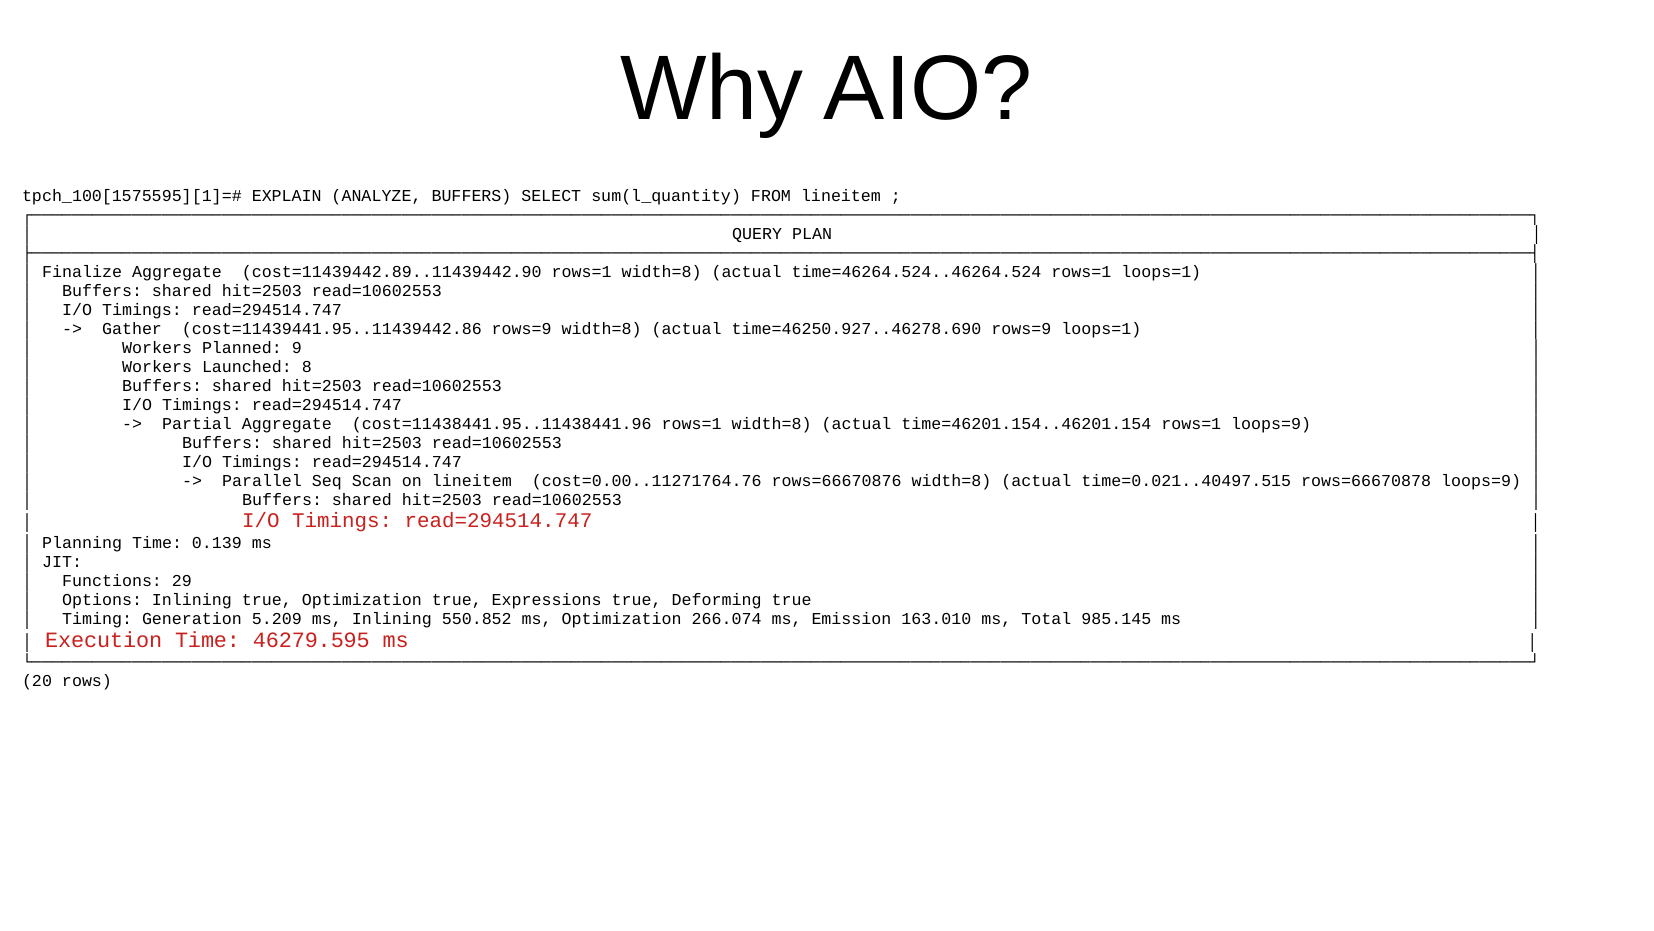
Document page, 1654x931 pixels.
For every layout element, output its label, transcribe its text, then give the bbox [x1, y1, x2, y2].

text_box tpch_100[1575595][1]=# EXPLAIN (ANALYZE, BUFFERS) SELECT sum(l_quantity) FROM lineitem ; ┌──────────────────────────────────────────────────────────────────────────────────────────────────────────────────────────────────────────────────────┐ │ QUERY PLAN │ ├──────────────────────────────────────────────────────────────────────────────────────────────────────────────────────────────────────────────────────┤ │ Finalize Aggregate (cost=11439442.89..11439442.90 rows=1 width=8) (actual time=46264.524..46264.524 rows=1 loops=1) │ │ Buffers: shared hit=2503 read=10602553 │ │ I/O Timings: read=294514.747 │ │ -> Gather (cost=11439441.95..11439442.86 rows=9 width=8) (actual time=46250.927..46278.690 rows=9 loops=1) │ │ Workers Planned: 9 │ │ Workers Launched: 8 │ │ Buffers: shared hit=2503 read=10602553 │ │ I/O Timings: read=294514.747 │ │ -> Partial Aggregate (cost=11438441.95..11438441.96 rows=1 width=8) (actual time=46201.154..46201.154 rows=1 loops=9) │ │ Buffers: shared hit=2503 read=10602553 │ │ I/O Timings: read=294514.747 │ │ -> Parallel Seq Scan on lineitem (cost=0.00..11271764.76 rows=66670876 width=8) (actual time=0.021..40497.515 rows=66670878 loops=9) │ │ Buffers: shared hit=2503 read=10602553 │ │ I/O Timings: read=294514.747 │ │ Planning Time: 0.139 ms │ │ JIT: │ │ Functions: 29 │ │ Options: Inlining true, Optimization true, Expressions true, Deforming true │ │ Timing: Generation 5.209 ms, Inlining 550.852 ms, Optimization 266.074 ms, Emission 163.010 ms, Total 985.145 ms │ │ Execution Time: 46279.595 ms │ └──────────────────────────────────────────────────────────────────────────────────────────────────────────────────────────────────────────────────────┘ (20 rows) [7, 180, 1654, 783]
title Why AIO? [82, 9, 1571, 166]
